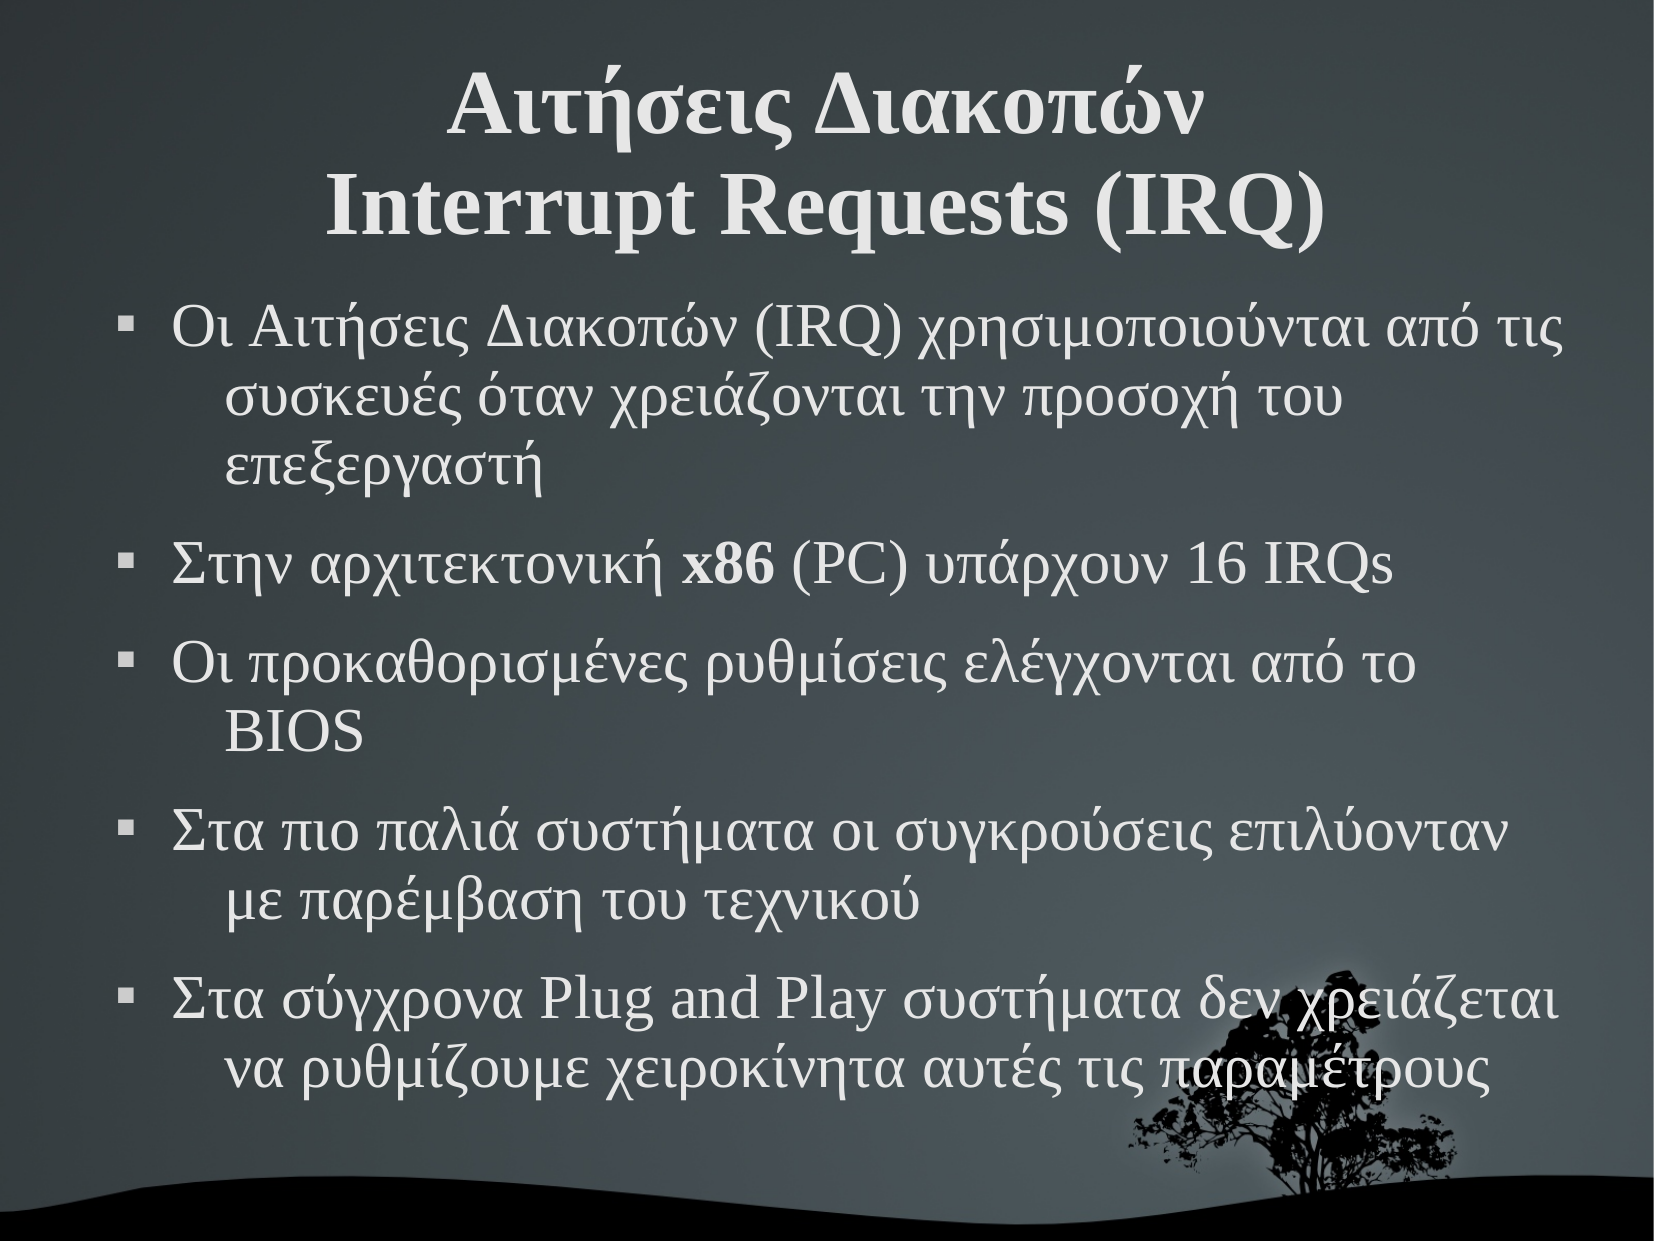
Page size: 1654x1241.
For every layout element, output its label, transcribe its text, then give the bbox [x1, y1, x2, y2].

picture [0, 0, 1654, 1241]
title Αιτήσεις Διακοπών Interrupt Requests (IRQ) [82, 33, 1571, 273]
list Οι Αιτήσεις Διακοπών (IRQ) χρησιμοποιούνται από τις συσκευές όταν χρειάζονται την προσοχή του επεξεργαστή Στην αρχιτεκτονική x86 (PC) υπάρχουν 16 IRQs Οι προκαθορισμένες ρυθμίσεις ελέγχονται από το BIOS Στα πιο παλιά συστήματα οι συγκρούσεις επιλύονταν με παρέμβαση του τεχνικού Στα σύγχρονα Plug and Play συστήματα δεν χρειάζεται να ρυθμίζουμε χειροκίνητα αυτές τις παραμέτρους [82, 290, 1571, 1170]
